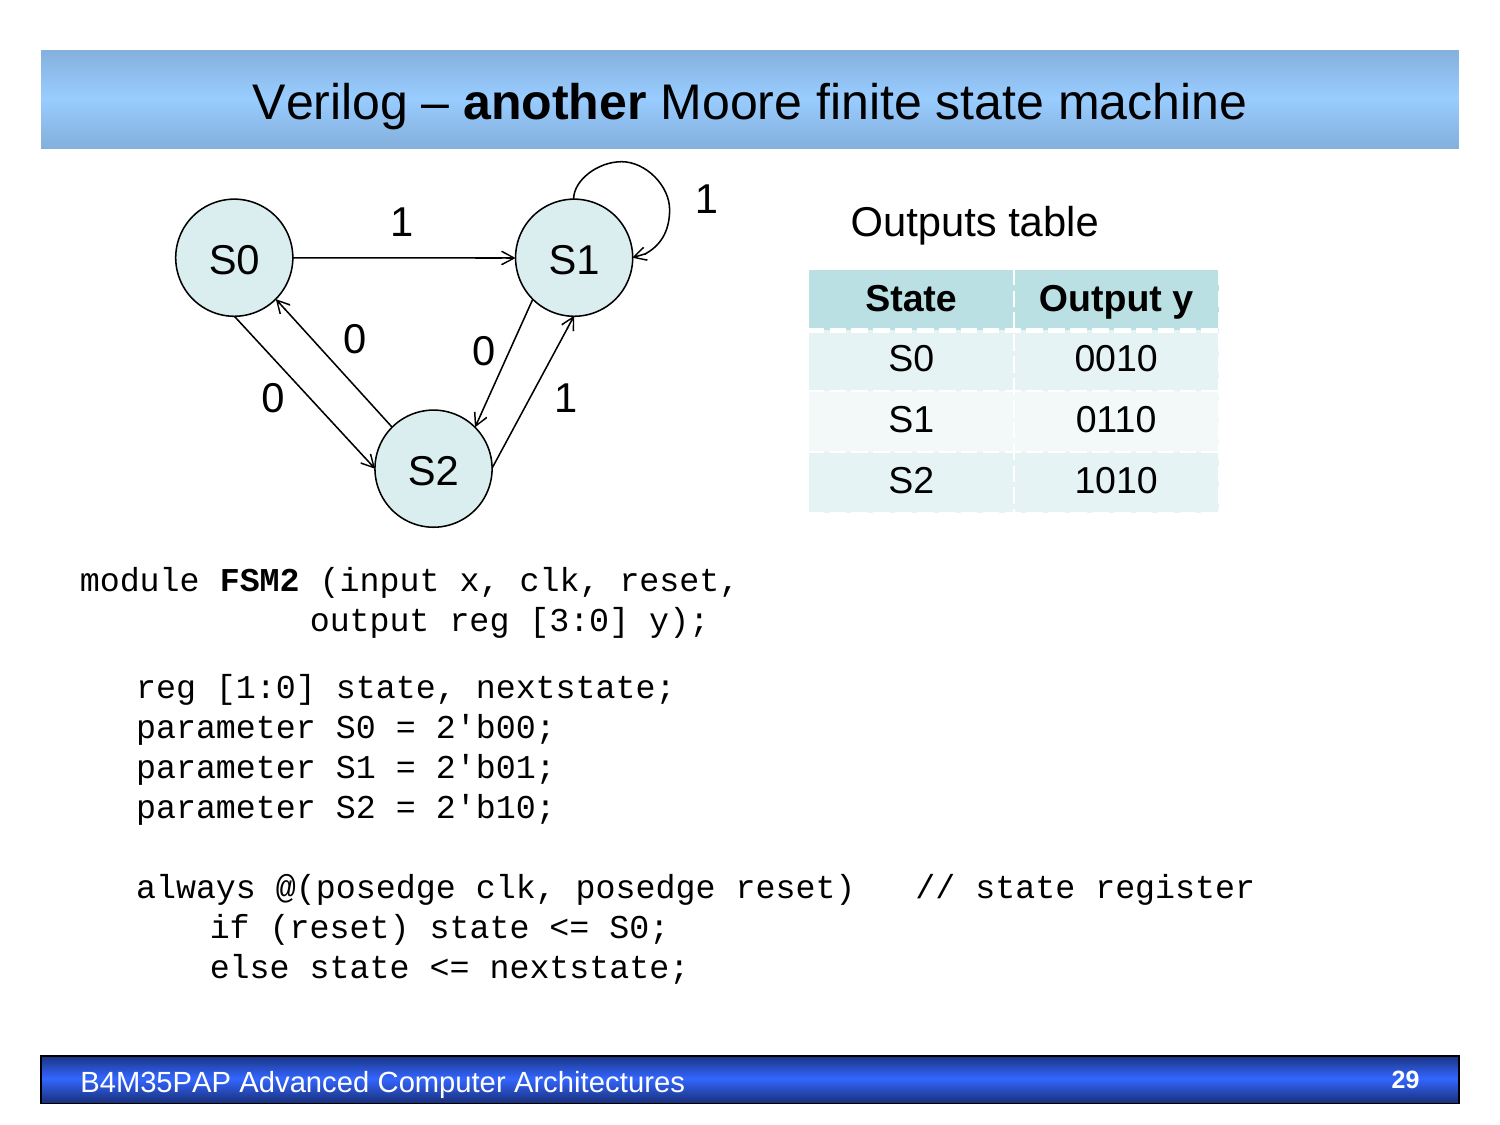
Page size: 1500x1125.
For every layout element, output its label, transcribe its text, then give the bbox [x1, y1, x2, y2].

table_cell S1 [809, 391, 1014, 452]
table_header State [809, 270, 1014, 330]
table_header Output y [1014, 270, 1219, 330]
text_box module FSM2 (input x, clk, reset, output reg [3:0] y); reg [1:0] state, nextstate; parameter S0 = 2'b00; parameter S1 = 2'b01; parameter S2 = 2'b10; always @(posedge clk, posedge reset) // state register if (reset) state <= S0; else state <= nextstate; [64, 550, 1436, 1020]
text_box [492, 381, 539, 469]
text_box S1 [515, 199, 633, 317]
text_box 0 [328, 304, 382, 370]
text_box S0 [175, 199, 293, 317]
text_box [511, 299, 533, 348]
title Verilog – another Moore finite state machine [41, 50, 1459, 149]
text_box [475, 382, 496, 428]
text_box [340, 370, 393, 428]
text_box [275, 299, 328, 357]
text_box 1 [679, 164, 733, 229]
text_box Outputs table [835, 187, 1114, 253]
text_box [548, 315, 575, 363]
text_box [300, 387, 376, 469]
text_box 1 [375, 187, 429, 253]
text_box 0 [457, 316, 511, 382]
text_box 1 [539, 363, 593, 429]
table_cell 1010 [1014, 452, 1219, 513]
text_box 0 [246, 363, 300, 429]
table_cell S2 [809, 452, 1014, 513]
text_box S2 [374, 410, 493, 528]
table_cell 0110 [1014, 391, 1219, 452]
table_cell 0010 [1014, 330, 1219, 391]
text_box [234, 316, 278, 363]
table_cell S0 [809, 330, 1014, 391]
